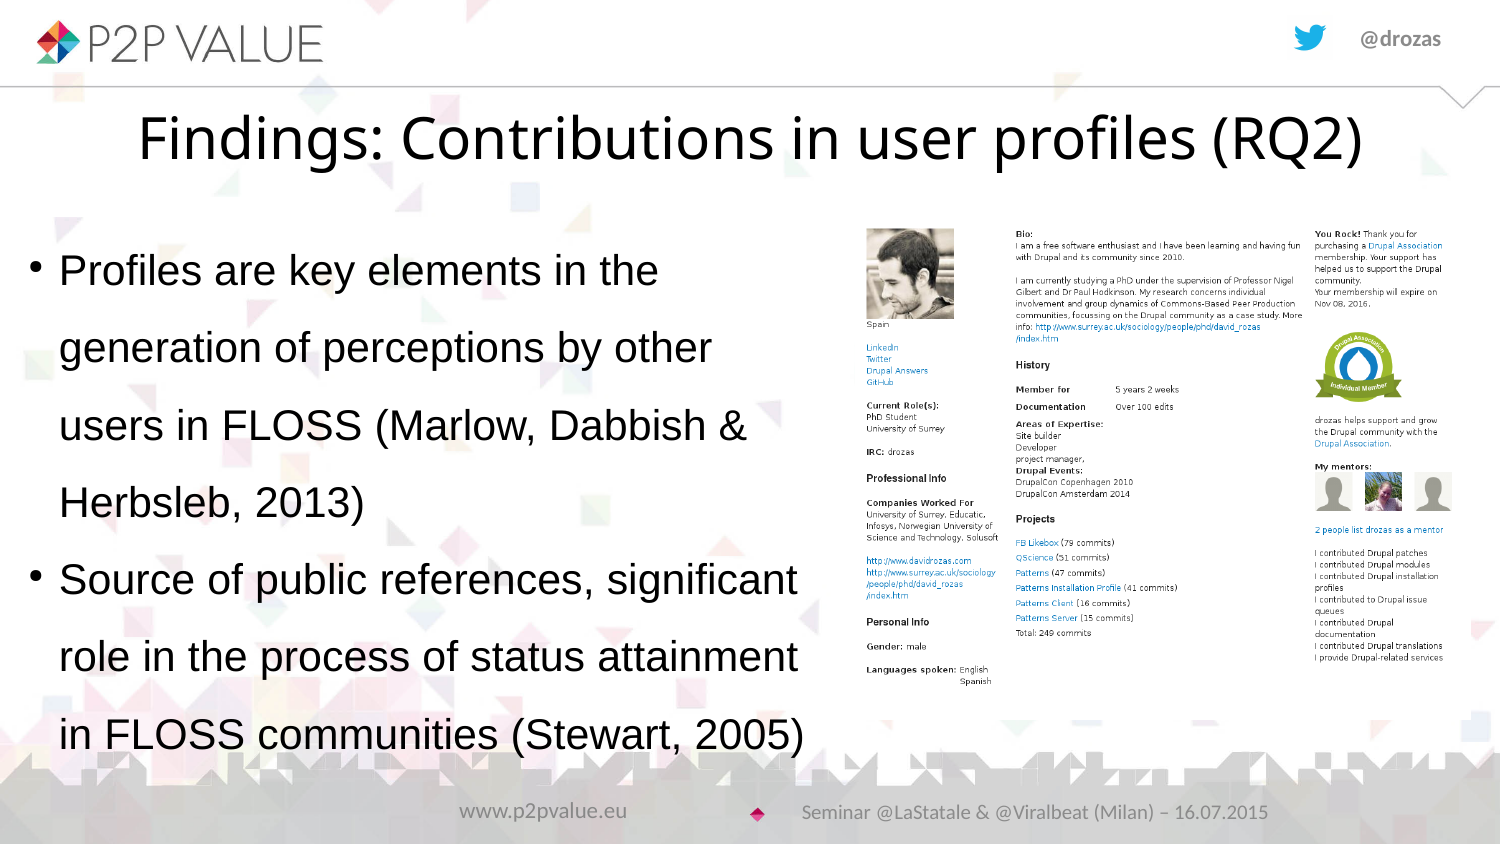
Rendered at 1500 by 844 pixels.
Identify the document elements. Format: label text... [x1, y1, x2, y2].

title Findings: Contributions in user profiles (RQ2) [0, 92, 1500, 181]
text_box @drozas [1333, 15, 1455, 60]
text_box Seminar @LaStatale & @Viralbeat (Milan) – 16.07.2015 [788, 788, 1481, 834]
picture [0, 0, 1500, 92]
text_box www.p2pvalue.eu [453, 789, 672, 829]
subtitle Profiles are key elements in the generation of perceptions by other users in FLOSS (Marlow, Dabbish & Herbsleb, 2013) Source of public references, significant role in the process of status attainment in FLOSS communities (Stewart, 2005) [15, 210, 841, 766]
picture [0, 181, 1500, 844]
